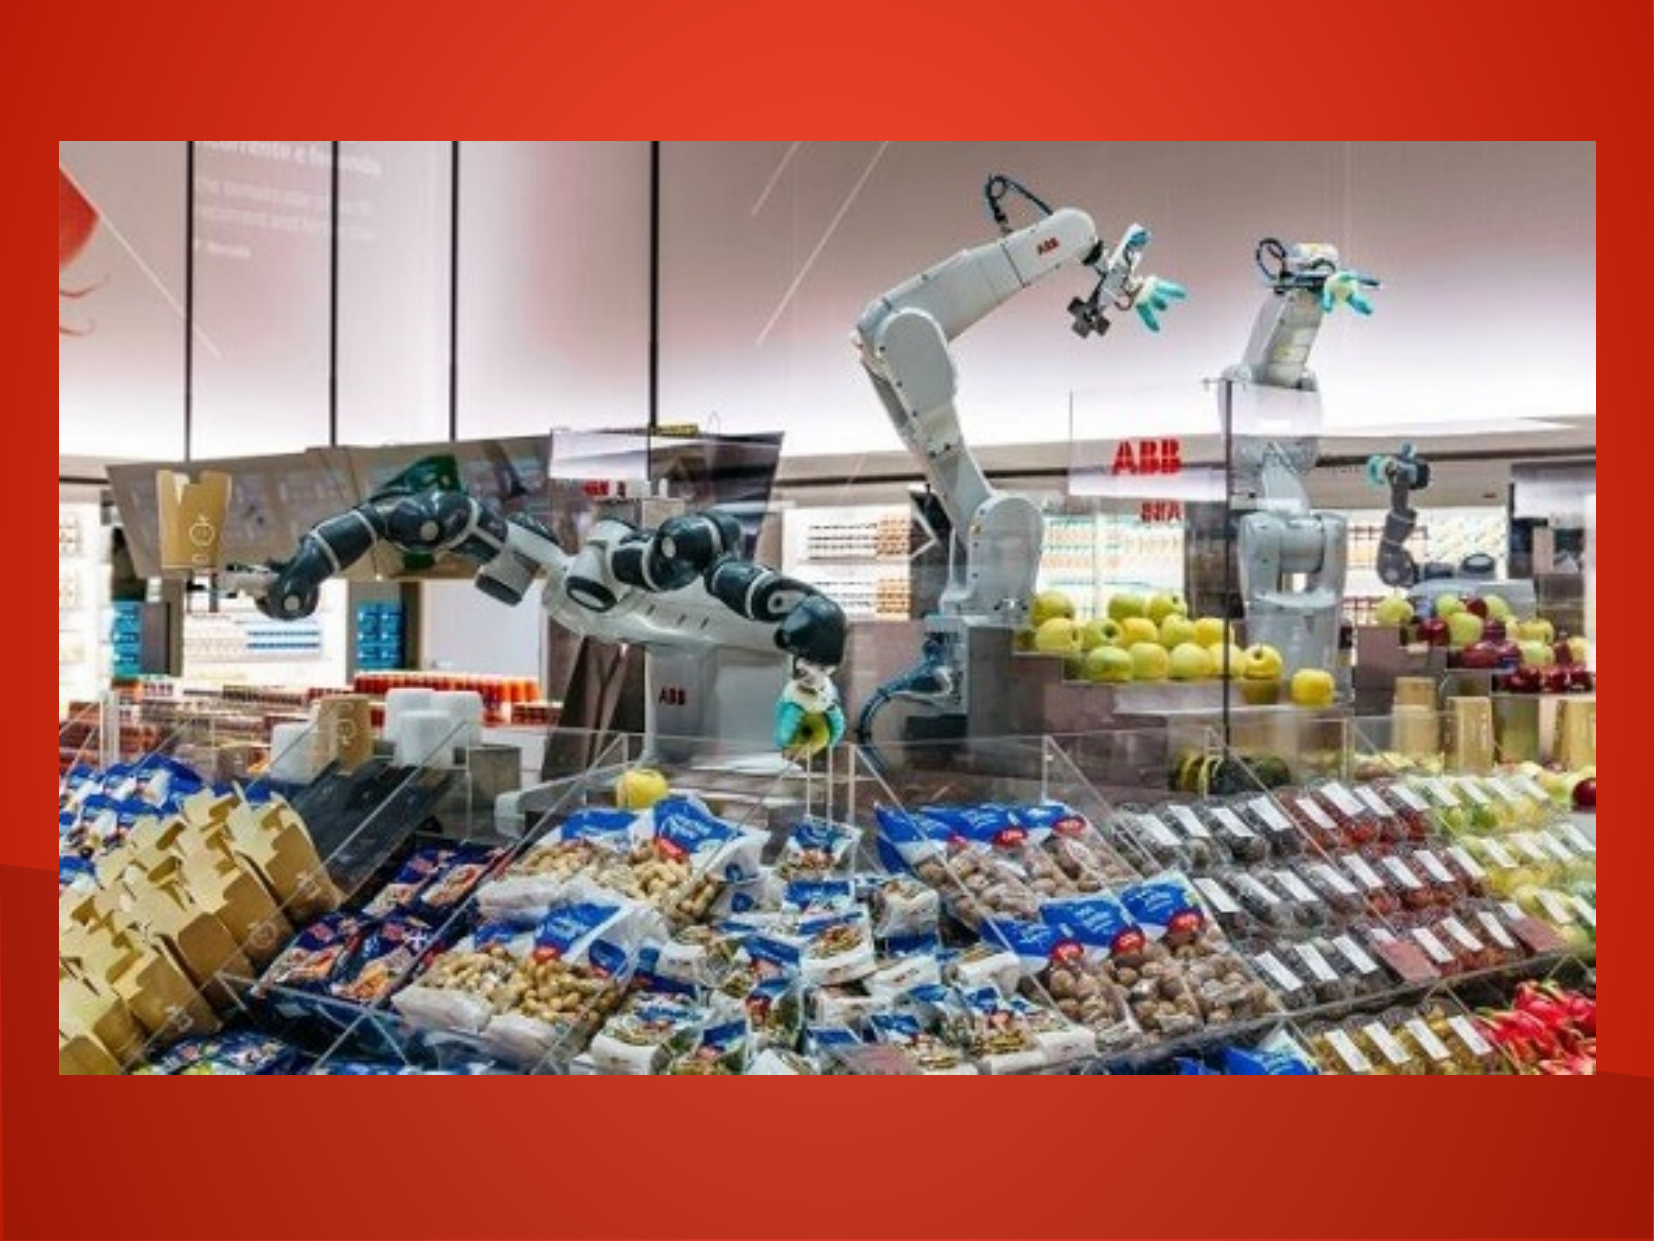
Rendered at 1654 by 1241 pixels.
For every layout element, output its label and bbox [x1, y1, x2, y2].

picture [59, 141, 1596, 1075]
